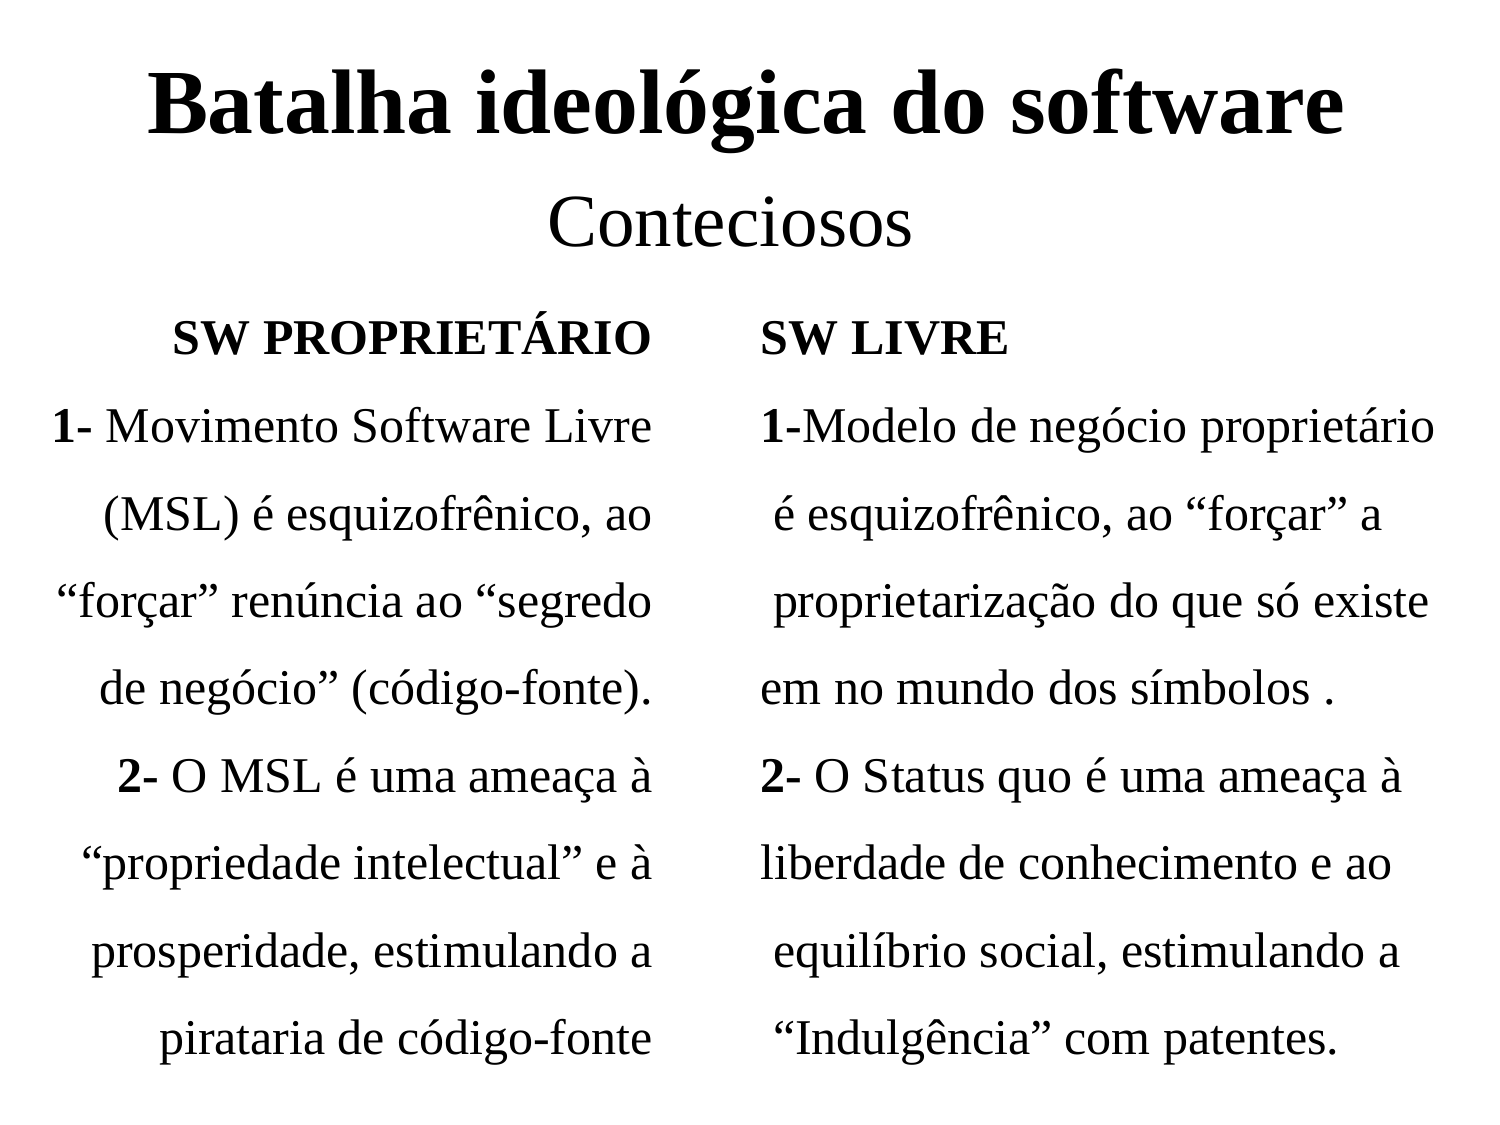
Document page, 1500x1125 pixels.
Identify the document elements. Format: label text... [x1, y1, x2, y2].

text_box Conteciosos [468, 178, 993, 263]
text_box SW LIVRE 1-Modelo de negócio proprietário é esquizofrênico, ao “forçar” a proprietarização do que só existe em no mundo dos símbolos . 2- O Status quo é uma ameaça à liberdade de conhecimento e ao equilíbrio social, estimulando a “Indulgência” com patentes. [745, 271, 1500, 1074]
text_box SW PROPRIETÁRIO 1- Movimento Software Livre (MSL) é esquizofrênico, ao “forçar” renúncia ao “segredo de negócio” (código-fonte). 2- O MSL é uma ameaça à “propriedade intelectual” e à prosperidade, estimulando a pirataria de código-fonte [29, 271, 720, 1074]
title Batalha ideológica do software [55, 35, 1439, 170]
